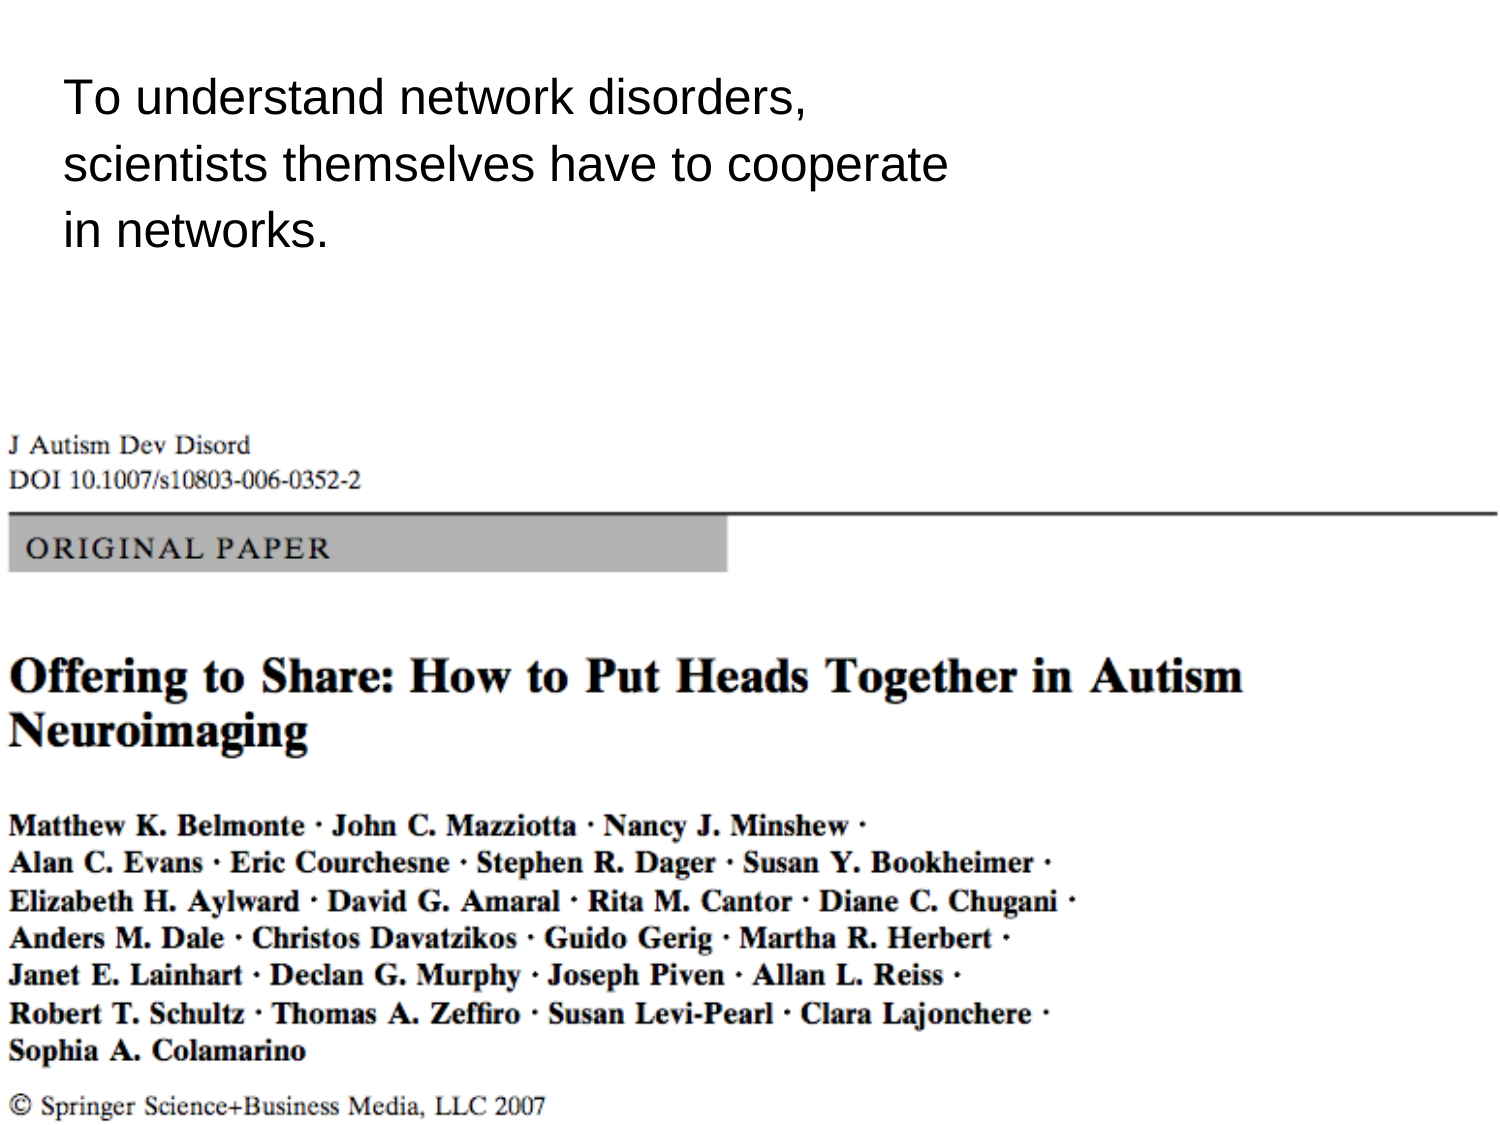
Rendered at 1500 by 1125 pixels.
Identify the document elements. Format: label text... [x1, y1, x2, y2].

title To understand network disorders, scientists themselves have to cooperate in networks. [48, 47, 978, 269]
picture [0, 433, 1500, 1125]
